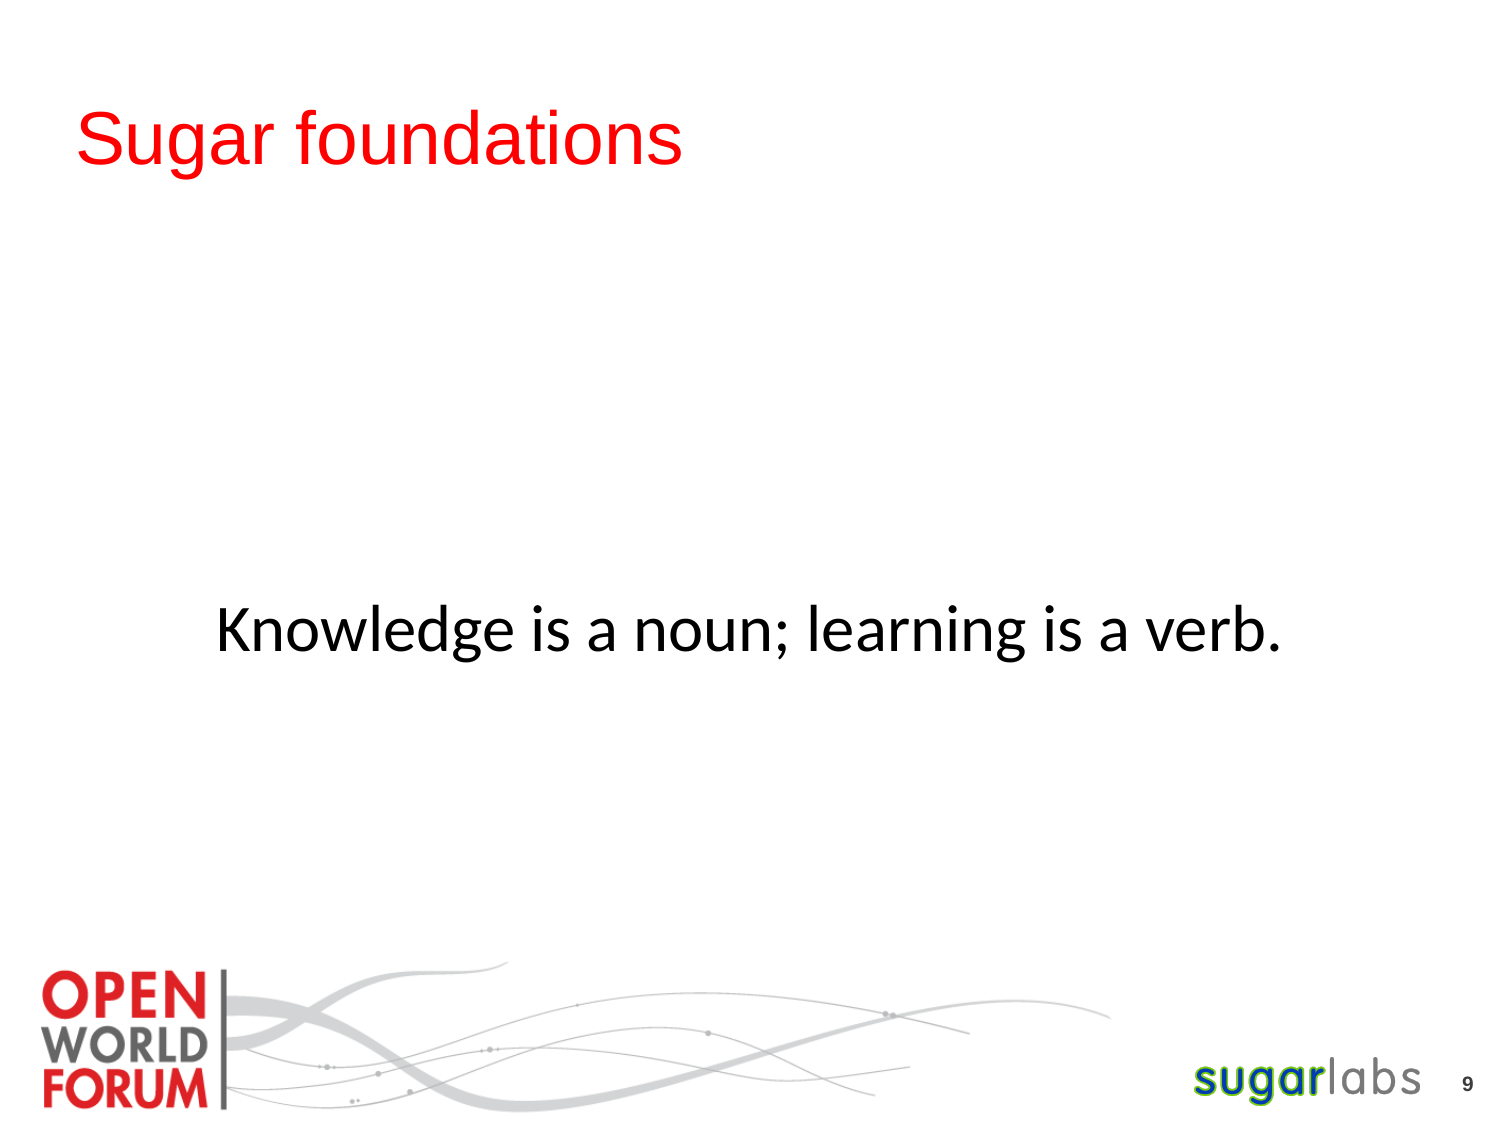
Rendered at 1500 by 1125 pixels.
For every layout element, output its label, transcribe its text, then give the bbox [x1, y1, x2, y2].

picture [41, 957, 1112, 1119]
subtitle Knowledge is a noun; learning is a verb. [75, 270, 1425, 999]
picture [1194, 1057, 1420, 1106]
title Sugar foundations [75, 52, 1425, 226]
